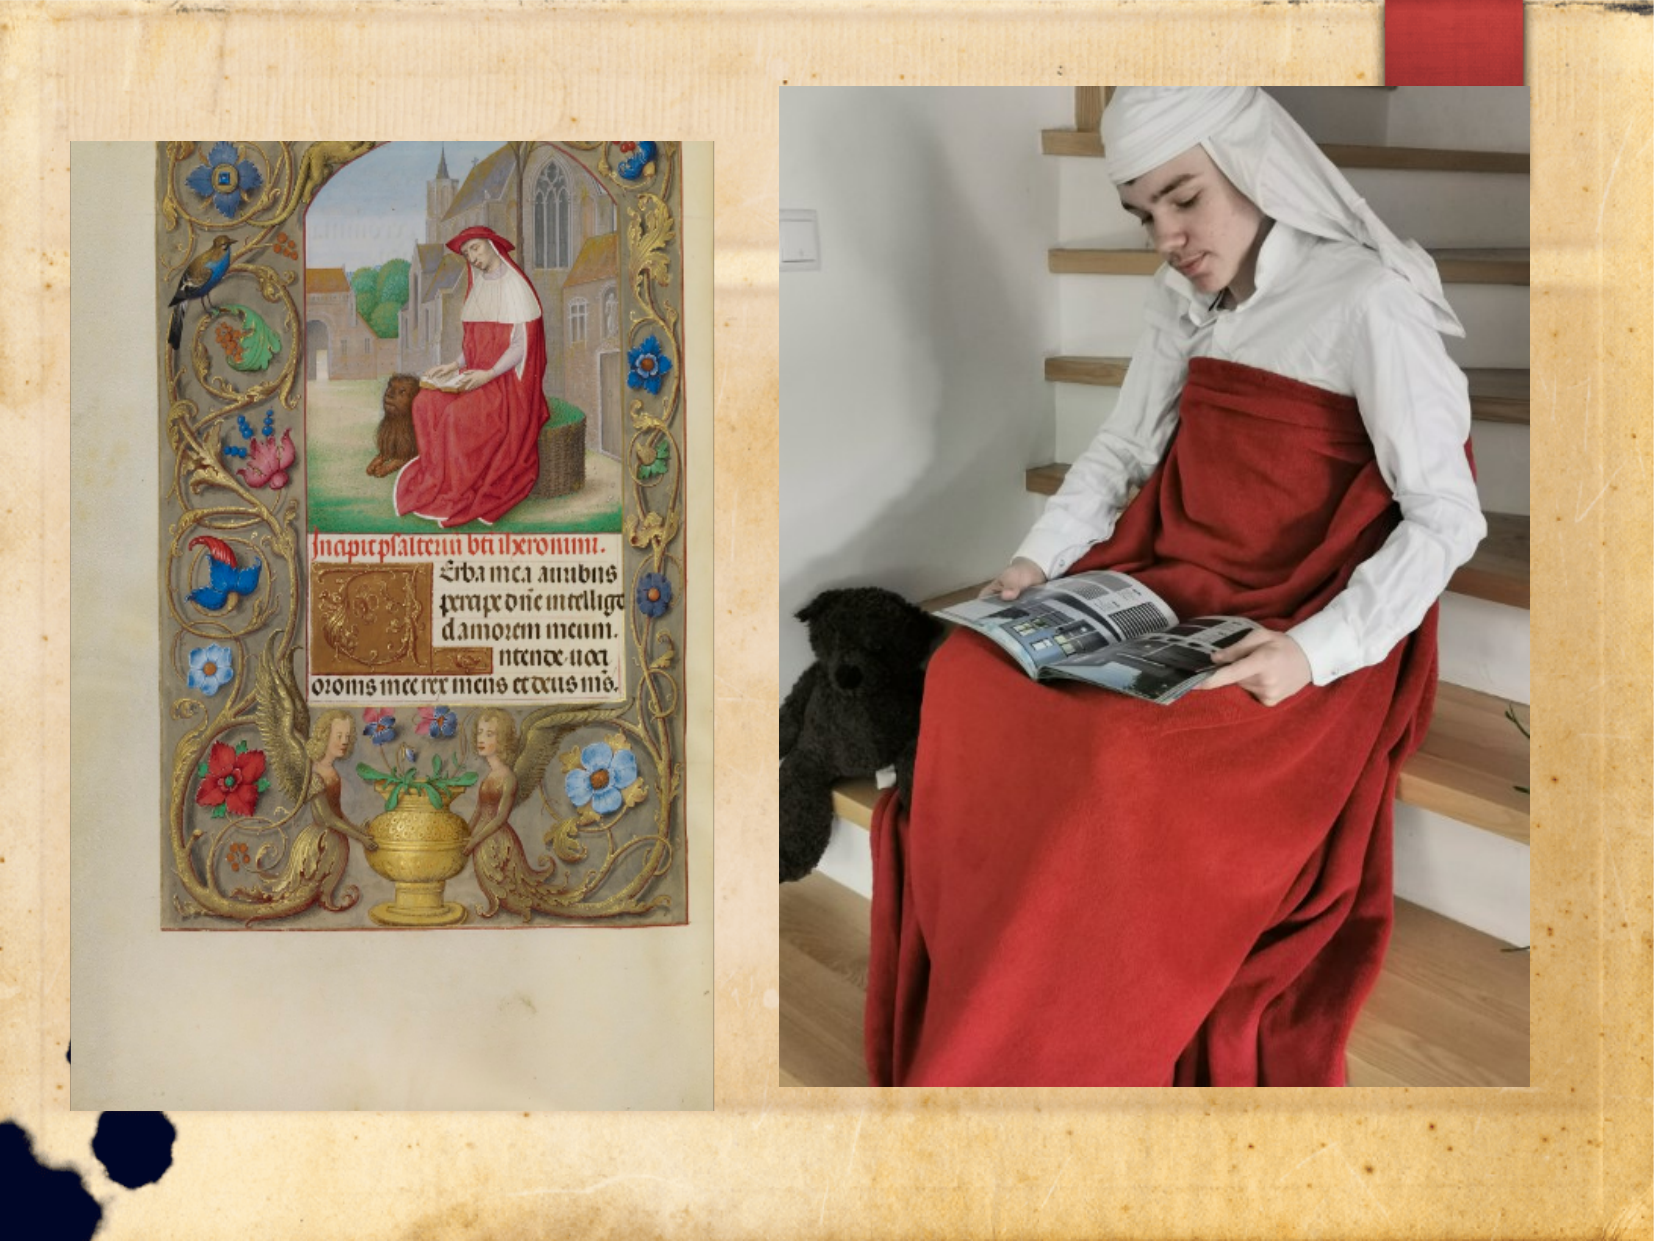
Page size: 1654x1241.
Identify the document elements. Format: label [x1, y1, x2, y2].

picture [0, 86, 1530, 1111]
